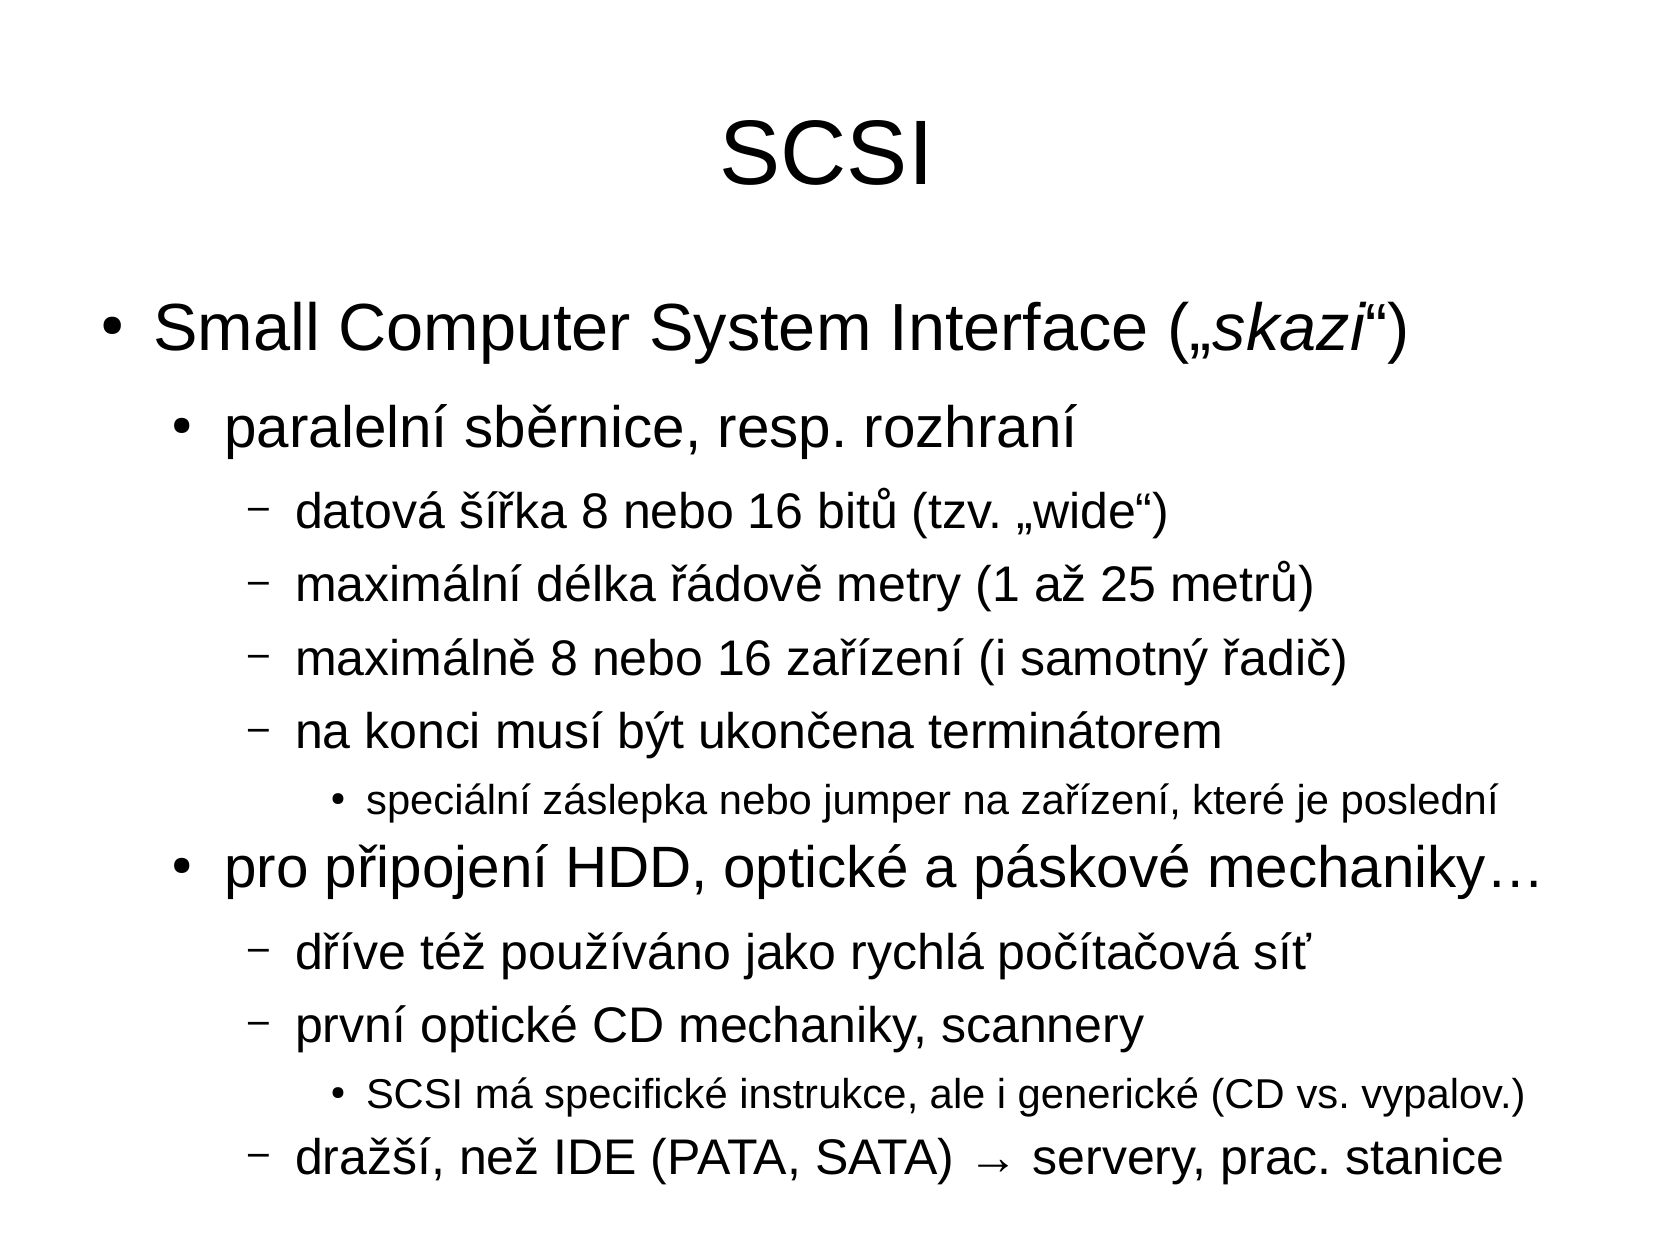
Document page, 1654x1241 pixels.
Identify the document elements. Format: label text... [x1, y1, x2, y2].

title SCSI [82, 56, 1571, 250]
list Small Computer System Interface („skazi“) paralelní sběrnice, resp. rozhraní datová šířka 8 nebo 16 bitů (tzv. „wide“) maximální délka řádově metry (1 až 25 metrů) maximálně 8 nebo 16 zařízení (i samotný řadič) na konci musí být ukončena terminátorem speciální záslepka nebo jumper na zařízení, které je poslední pro připojení HDD, optické a páskové mechaniky… dříve též používáno jako rychlá počítačová síť první optické CD mechaniky, scannery SCSI má specifické instrukce, ale i generické (CD vs. vypalov.) dražší, než IDE (PATA, SATA) → servery, prac. stanice [82, 290, 1571, 1185]
